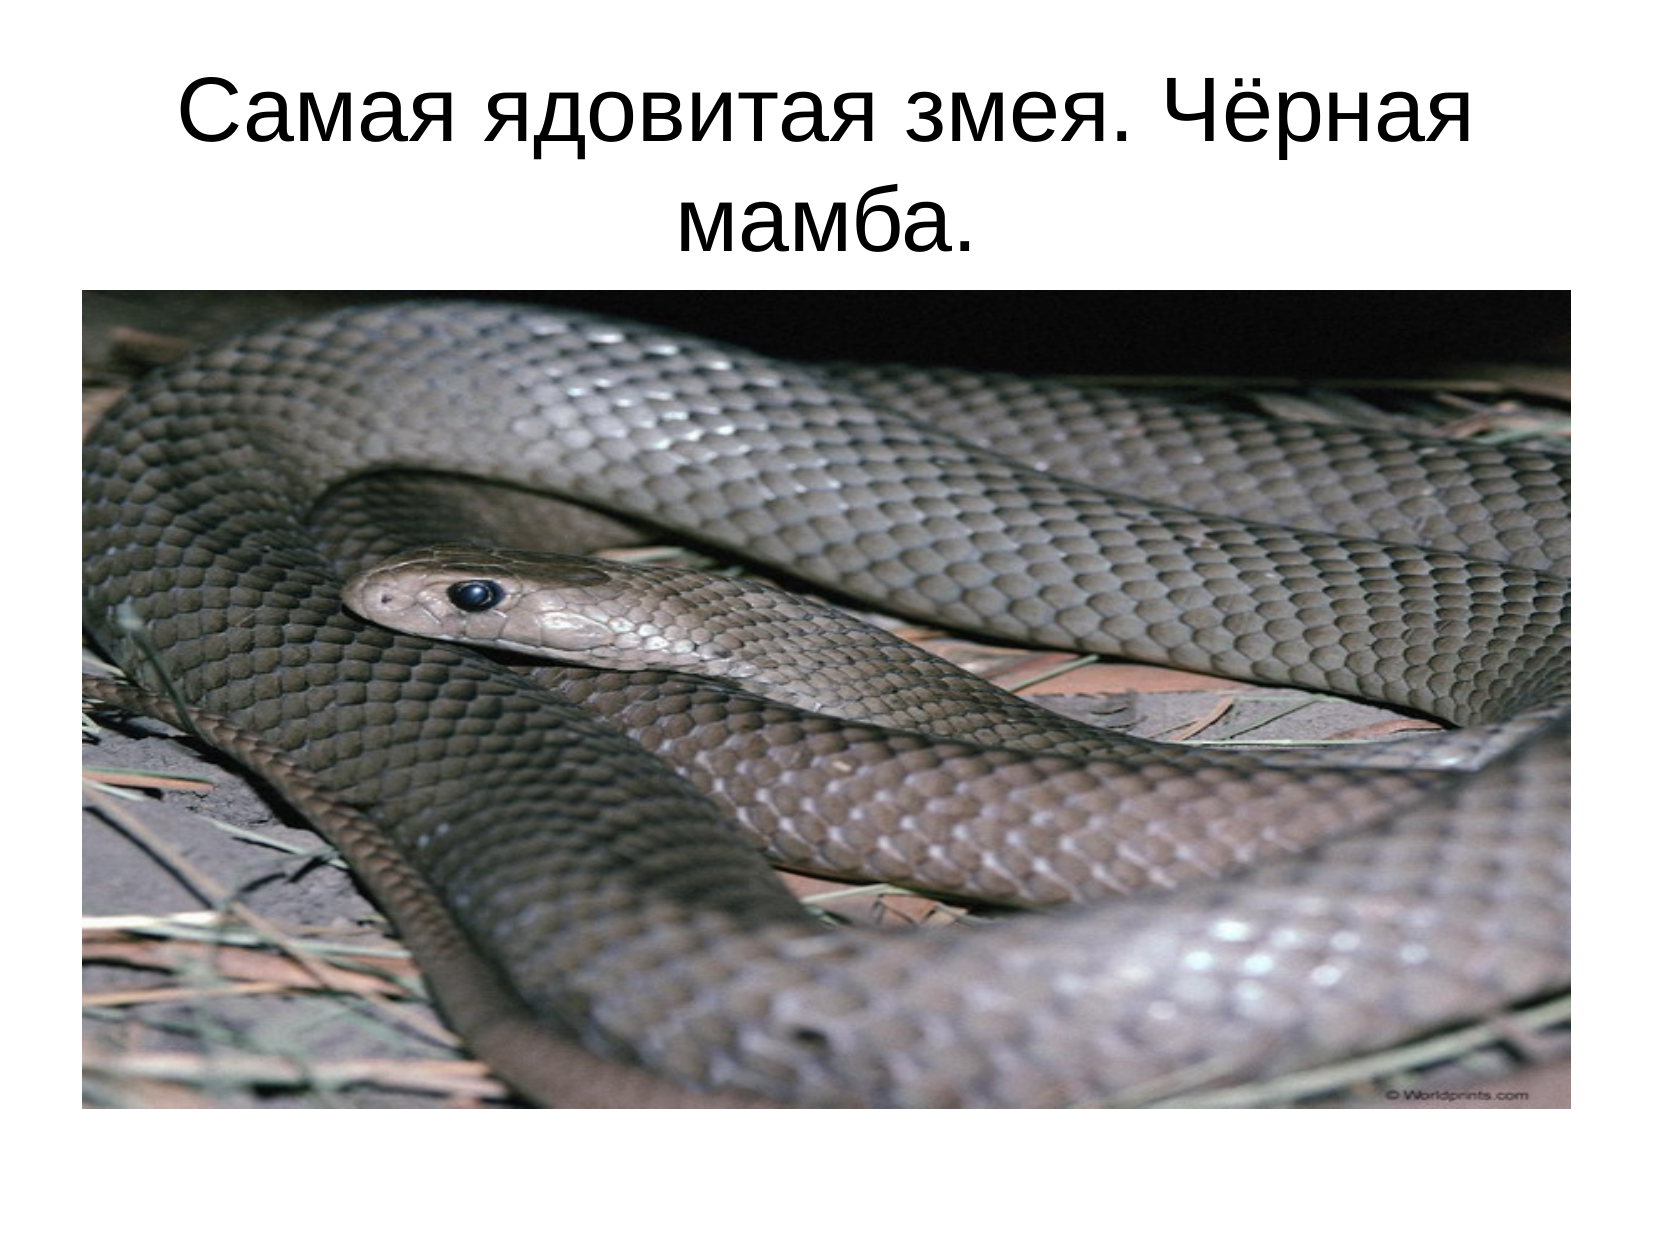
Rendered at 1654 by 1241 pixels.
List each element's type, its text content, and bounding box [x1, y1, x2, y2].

picture [82, 290, 1571, 1109]
title Самая ядовитая змея. Чёрная мамба. [82, 49, 1571, 257]
